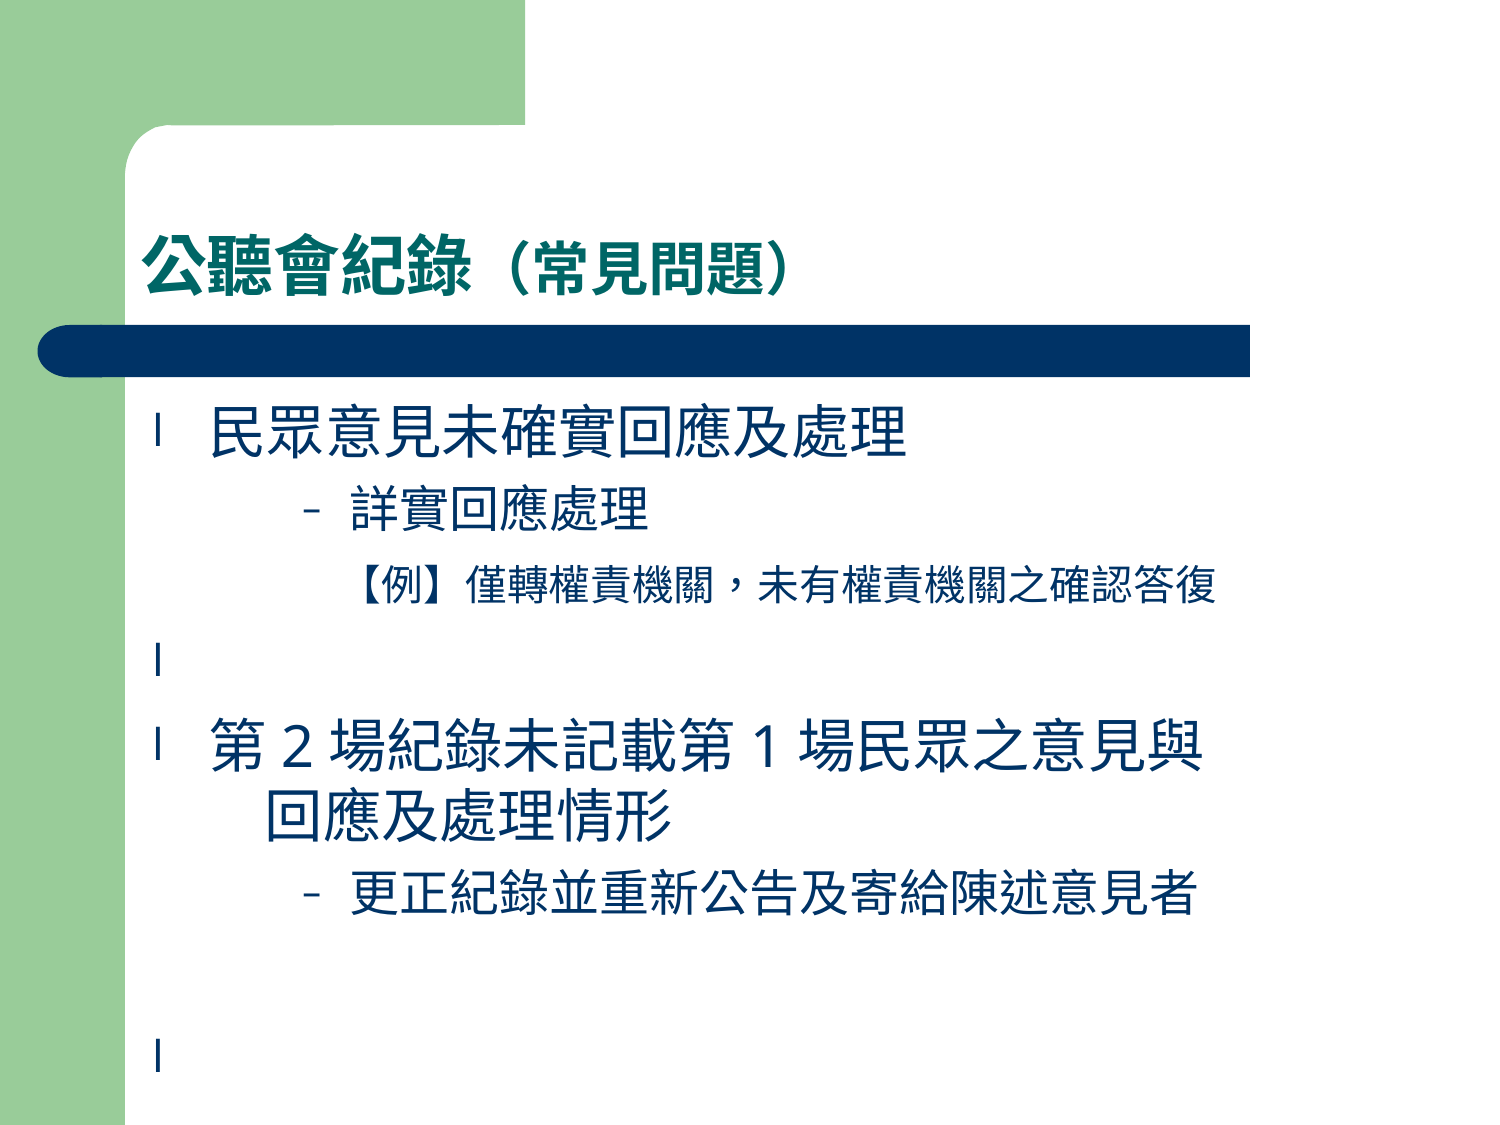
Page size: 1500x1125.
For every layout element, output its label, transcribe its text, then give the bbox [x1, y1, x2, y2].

title 公聽會紀錄（常見問題） [125, 125, 1426, 313]
list 民眾意見未確實回應及處理 詳實回應處理 【例】僅轉權責機關，未有權責機關之確認答復 第2場紀錄未記載第1場民眾之意見與回應及處理情形 更正紀錄並重新公告及寄給陳述意見者 [137, 387, 1247, 999]
